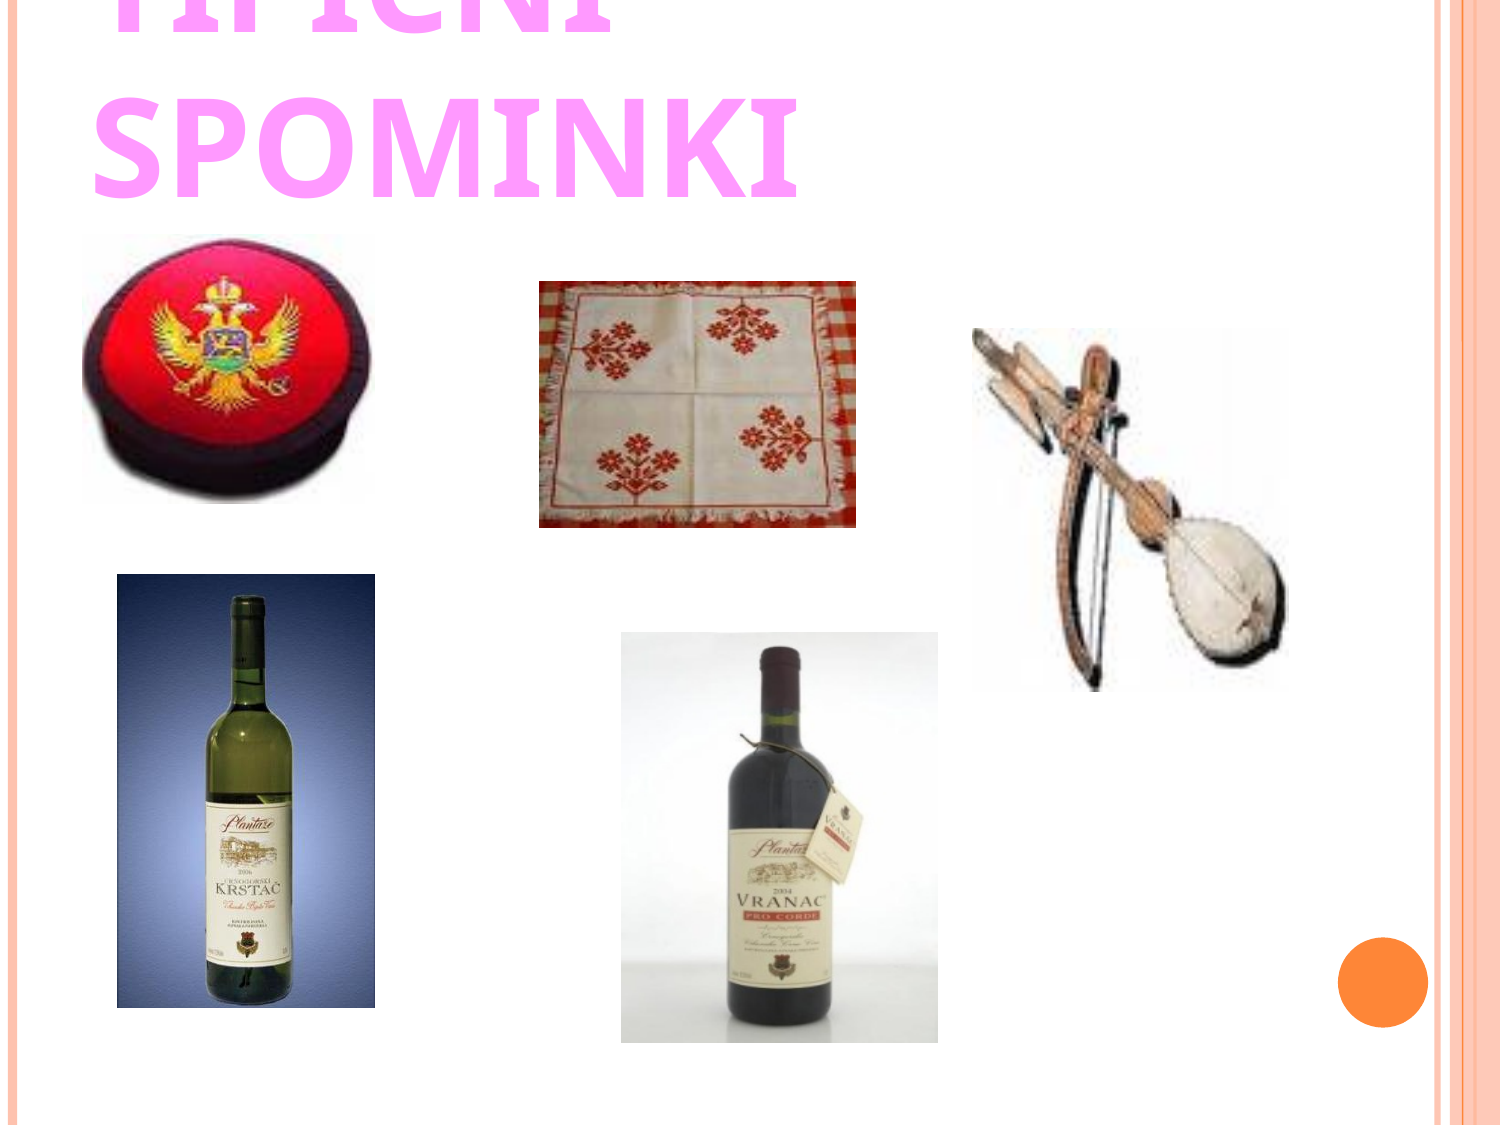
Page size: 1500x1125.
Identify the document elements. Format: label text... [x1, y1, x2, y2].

picture [972, 328, 1289, 692]
picture [117, 574, 375, 1008]
picture [539, 281, 856, 528]
picture [621, 632, 938, 1043]
picture [82, 234, 375, 504]
title Tipični spominki [75, 45, 1300, 233]
